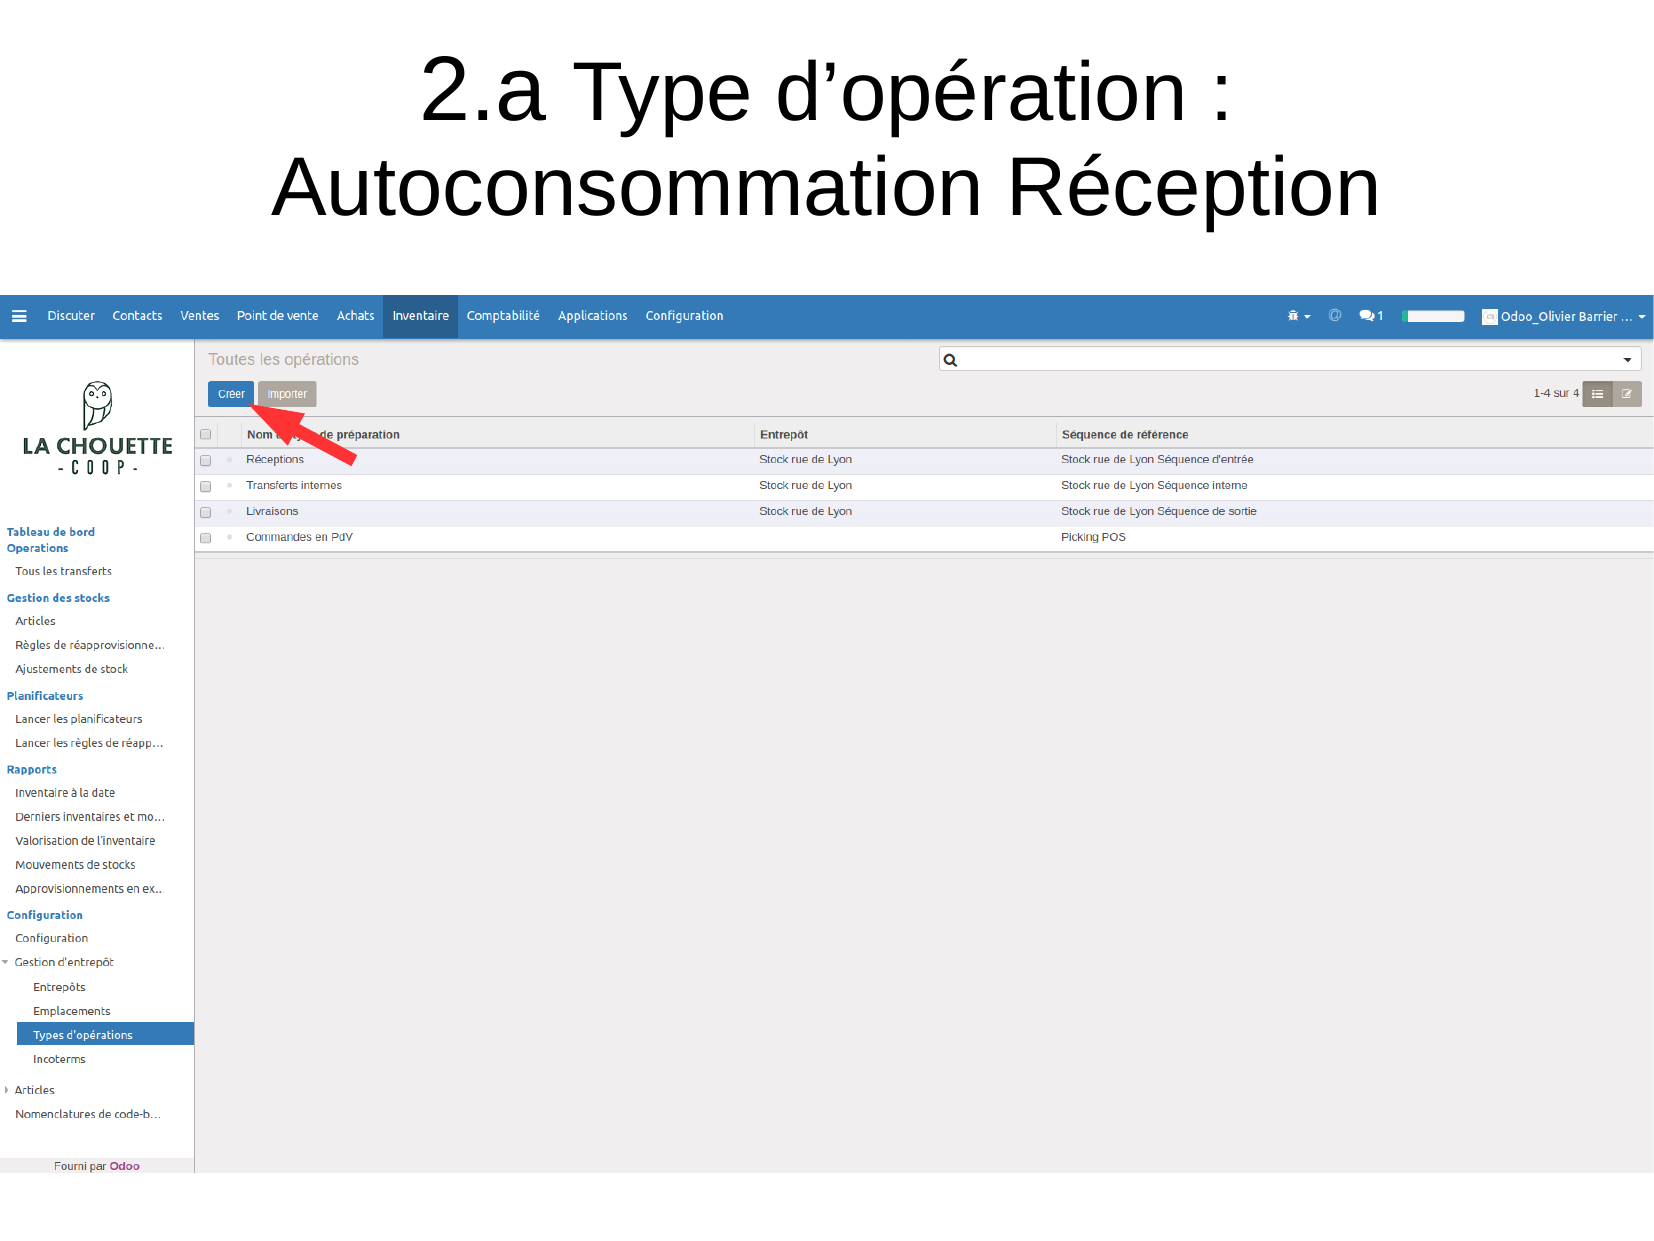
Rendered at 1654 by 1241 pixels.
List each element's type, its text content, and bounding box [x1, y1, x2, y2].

picture [0, 295, 1654, 1173]
title 2.a Type d’opération : Autoconsommation Réception [82, 31, 1571, 239]
